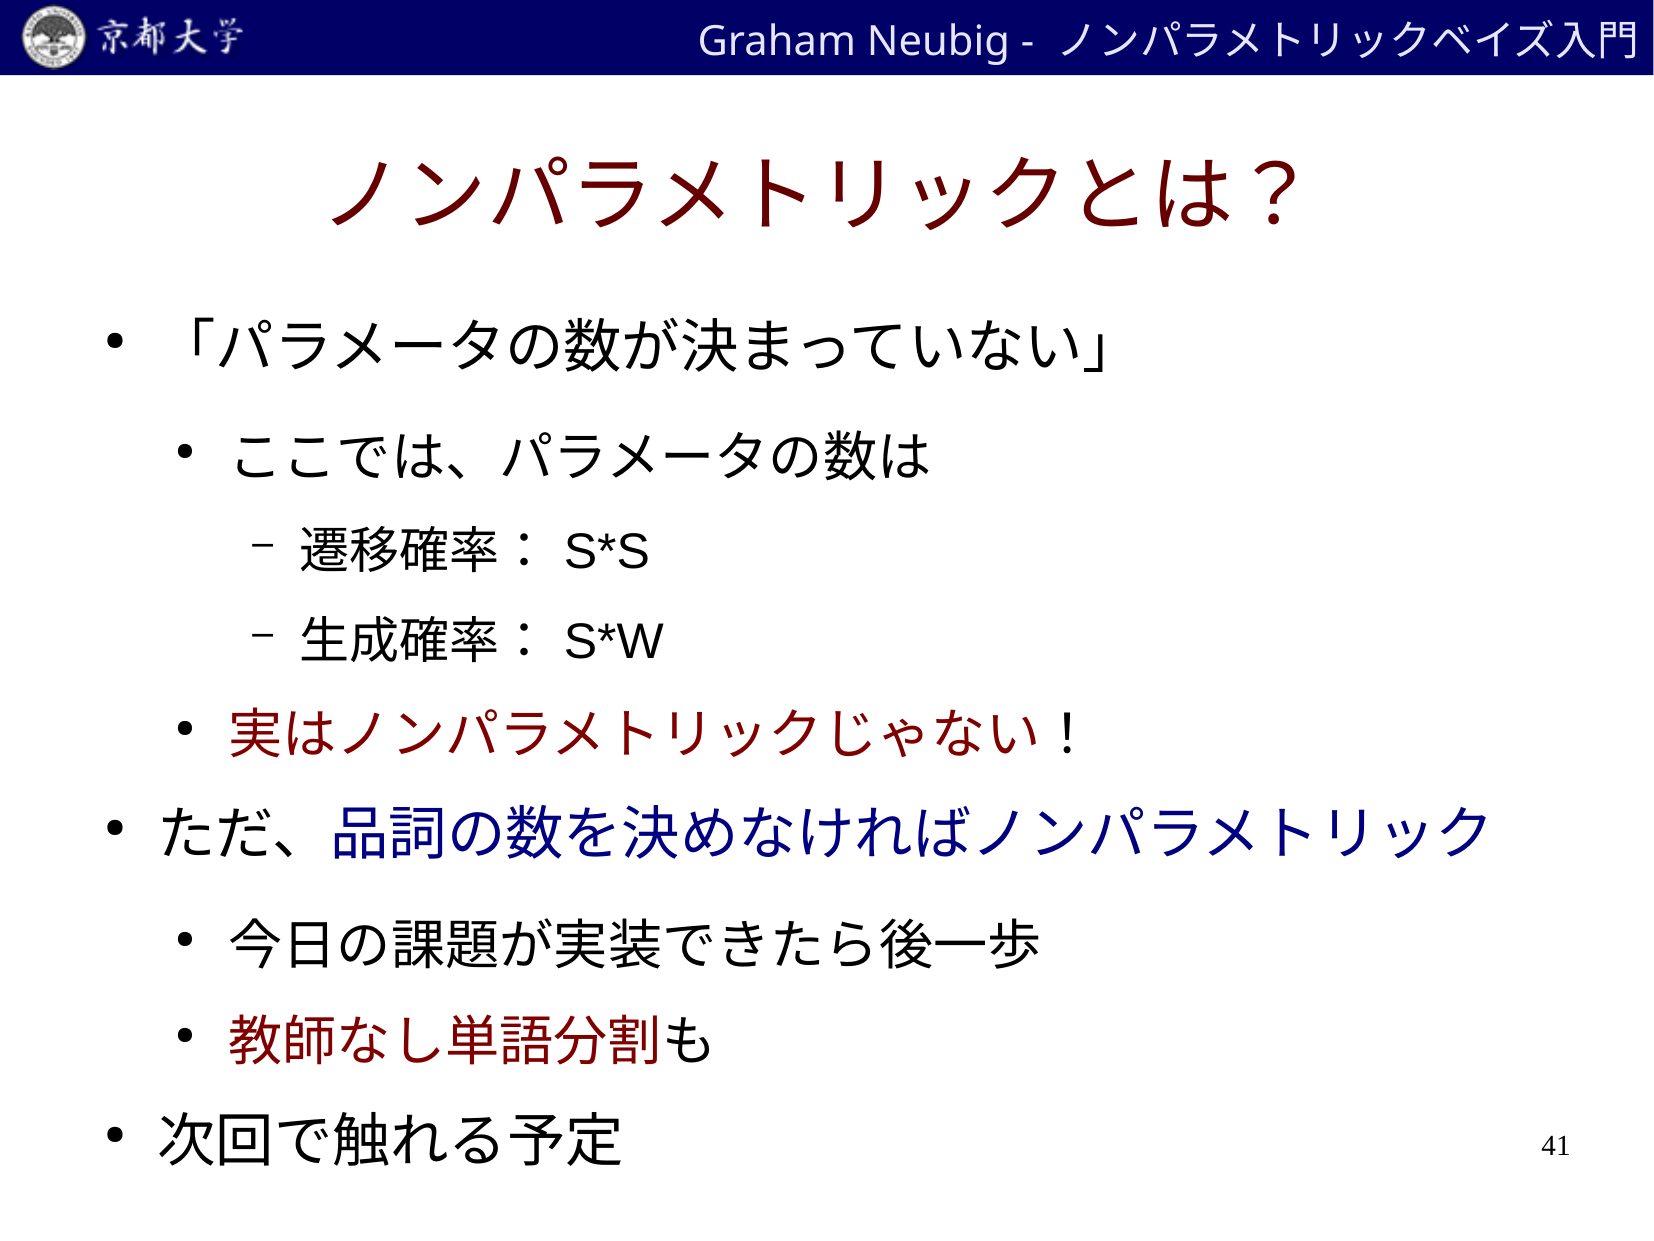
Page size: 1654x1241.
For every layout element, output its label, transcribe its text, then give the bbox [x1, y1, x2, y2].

title ノンパラメトリックとは？ [75, 100, 1564, 277]
list 「パラメータの数が決まっていない」 ここでは、パラメータの数は 遷移確率：S*S 生成確率：S*W 実はノンパラメトリックじゃない！ ただ、品詞の数を決めなければノンパラメトリック 今日の課題が実装できたら後一歩 教師なし単語分割も 次回で触れる予定 [86, 300, 1576, 1104]
picture [0, 0, 247, 70]
